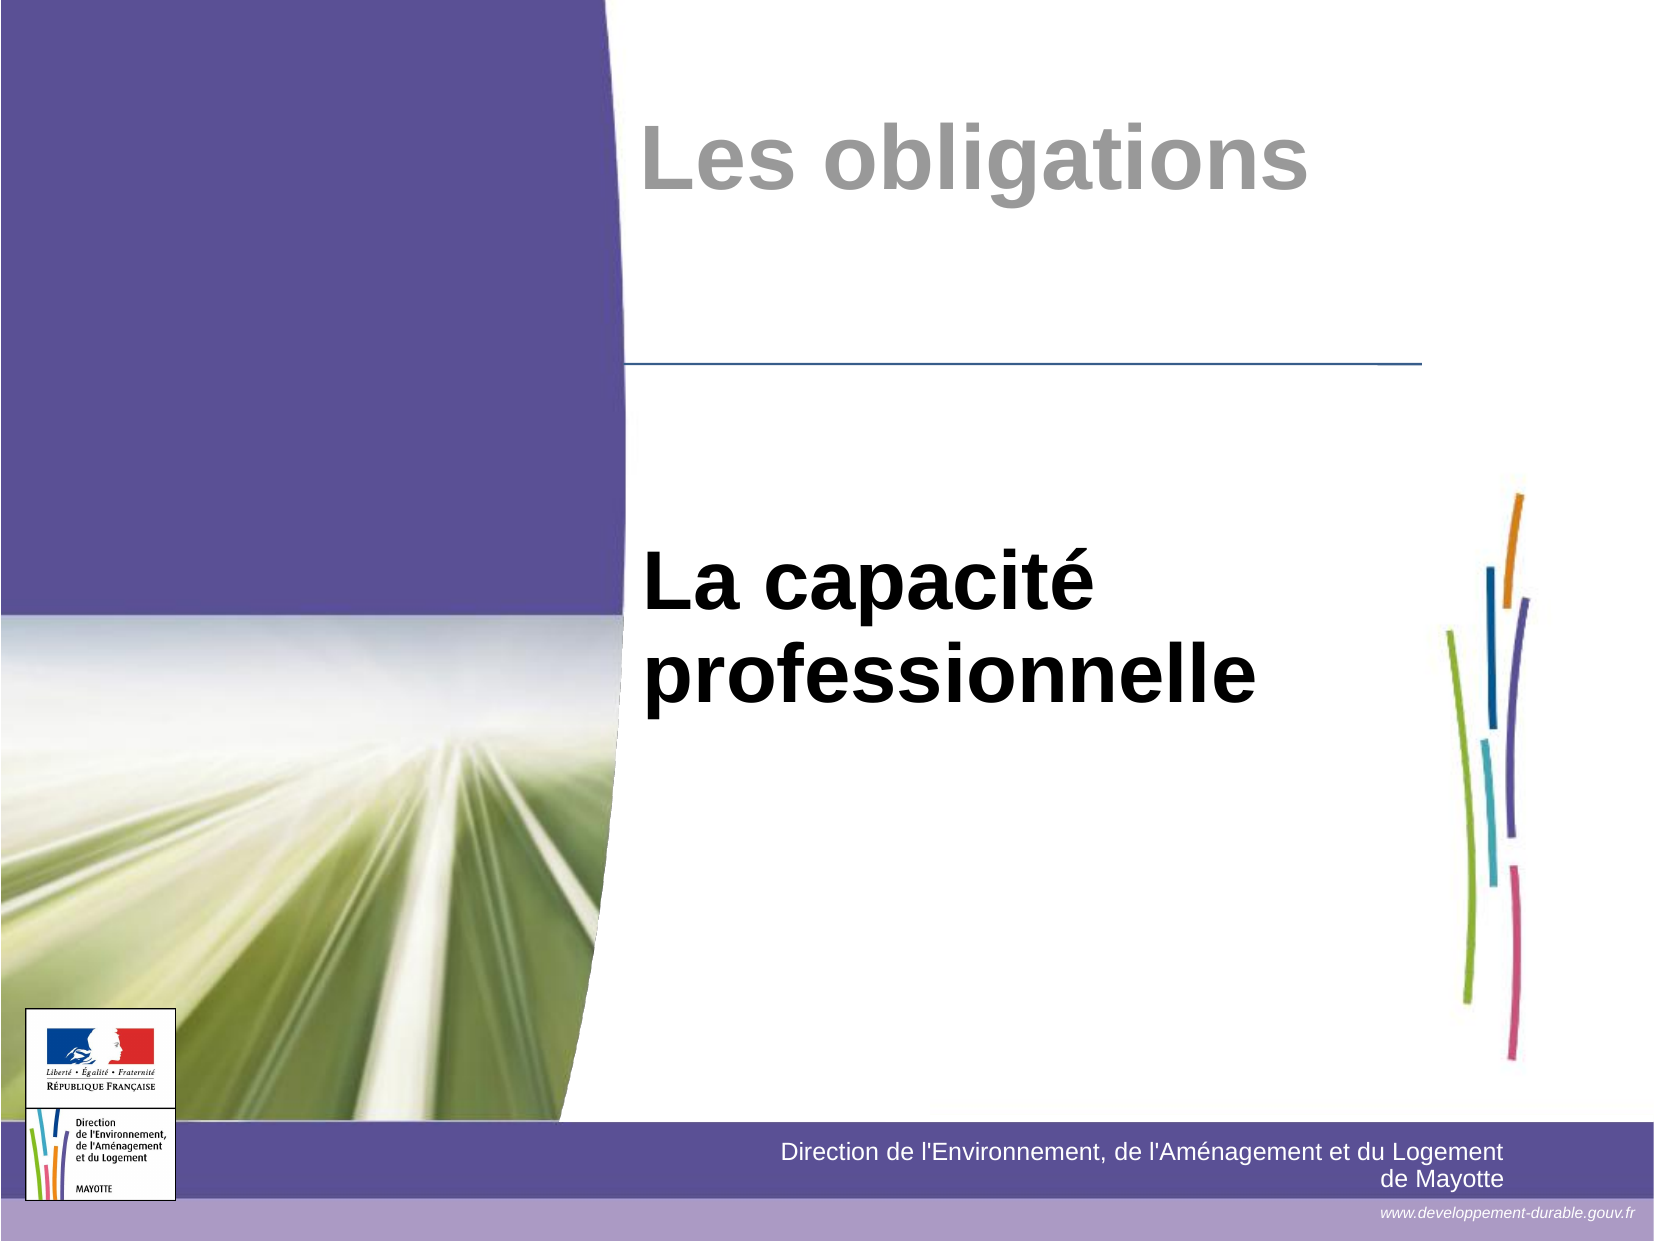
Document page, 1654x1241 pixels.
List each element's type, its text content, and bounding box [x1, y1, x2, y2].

title Les obligations [639, 56, 1654, 250]
text_box La capacité professionnelle [628, 526, 1435, 1007]
